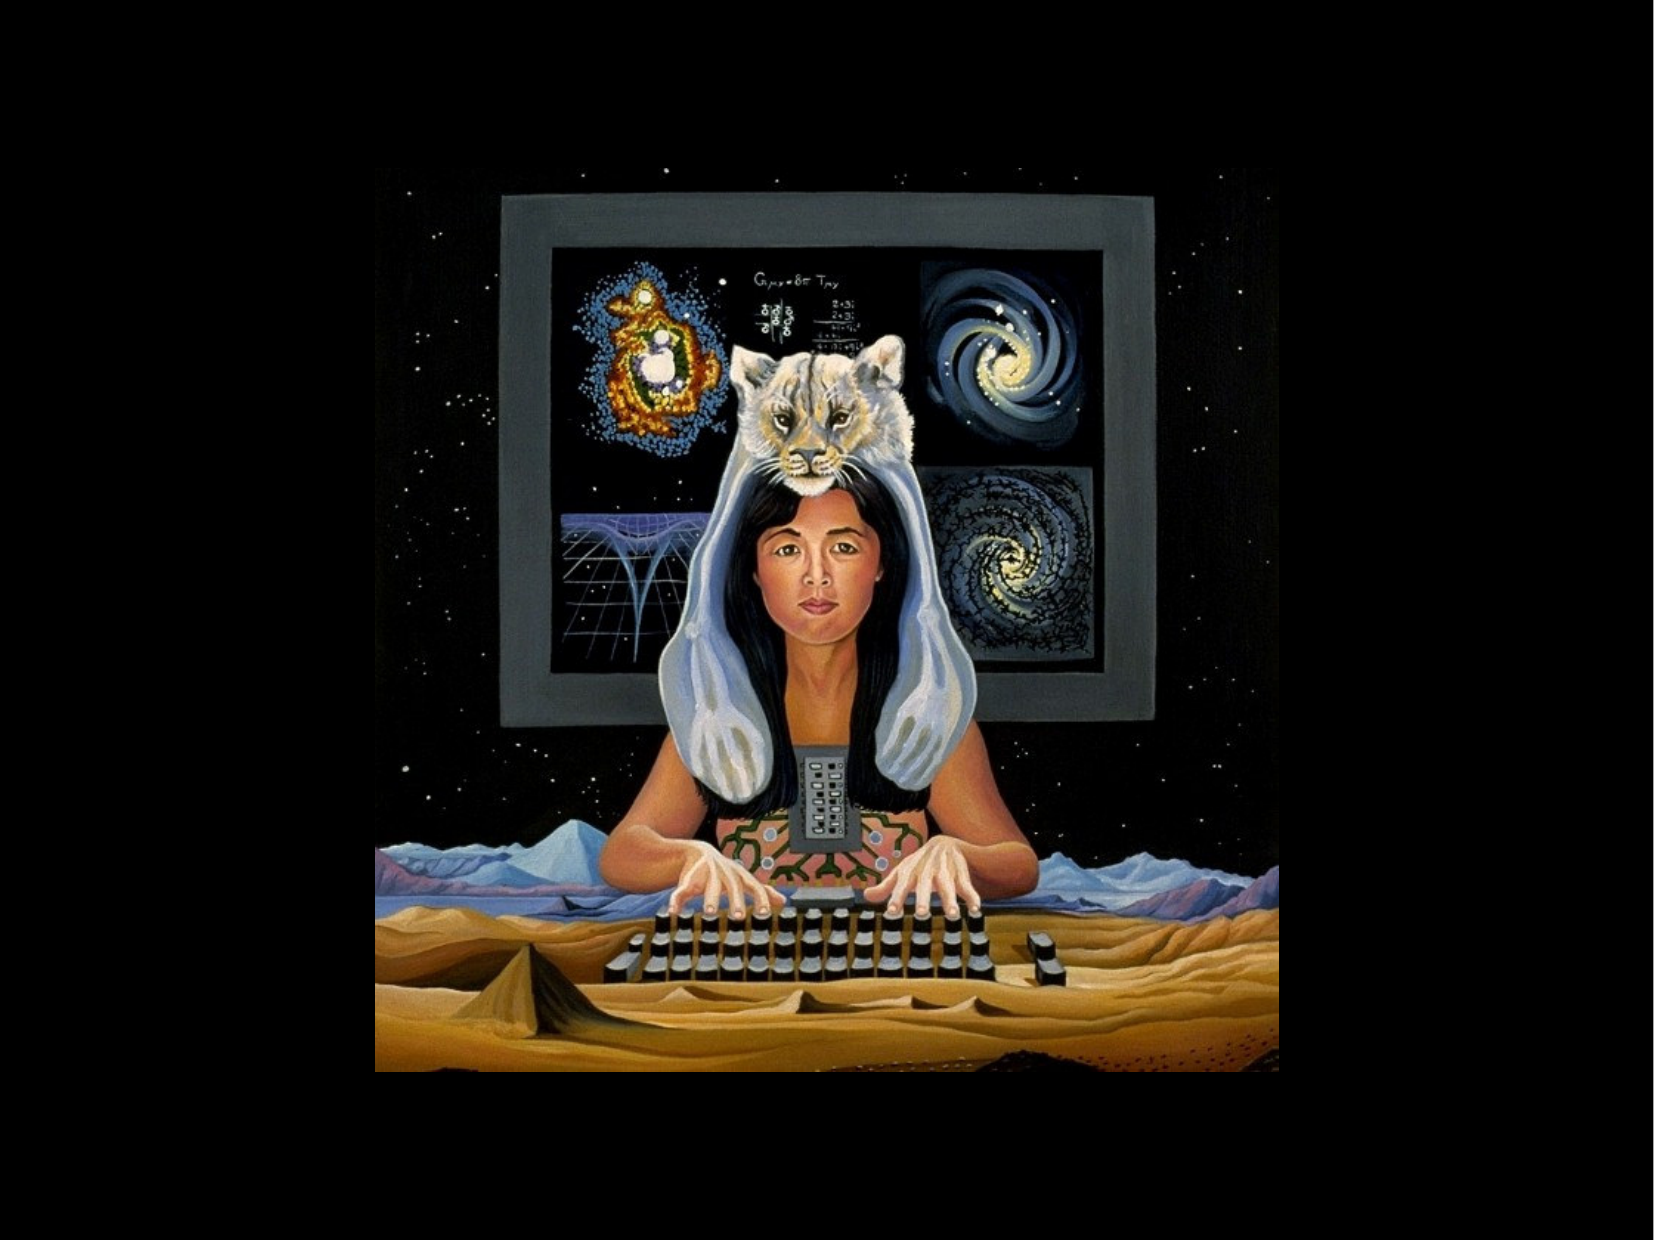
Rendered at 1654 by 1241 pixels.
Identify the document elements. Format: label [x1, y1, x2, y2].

picture [375, 168, 1279, 1072]
